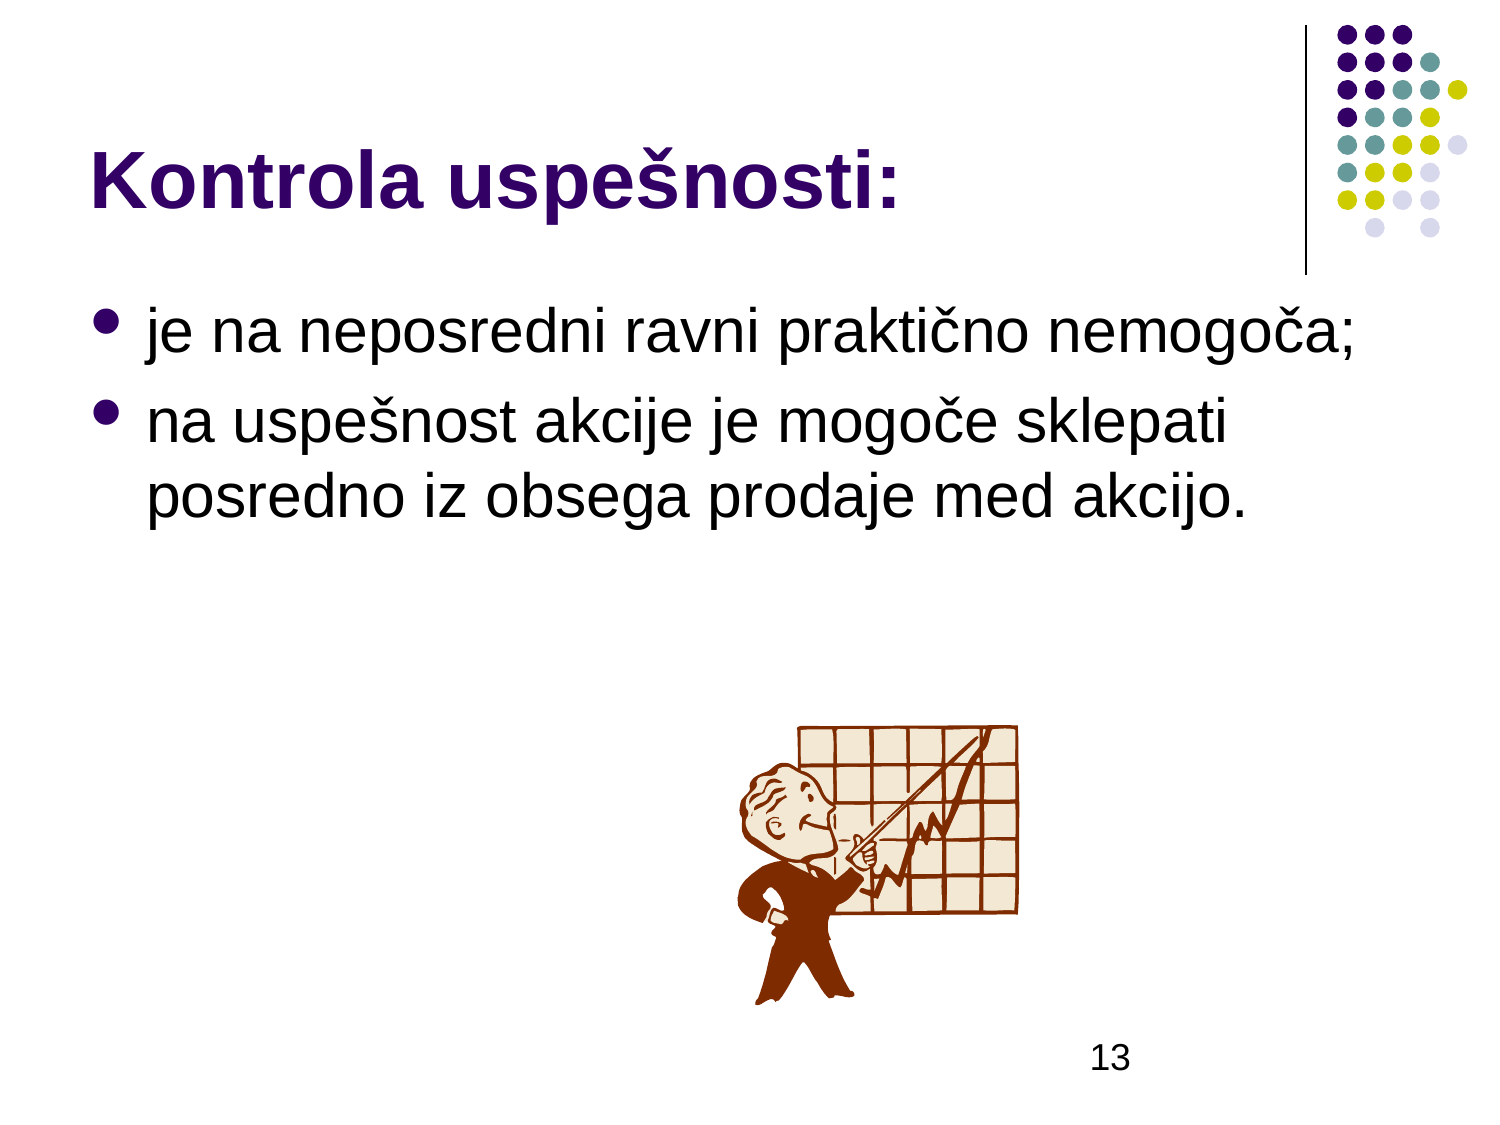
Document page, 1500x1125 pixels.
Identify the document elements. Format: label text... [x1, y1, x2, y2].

picture [737, 725, 1020, 1007]
title Kontrola uspešnosti: [74, 20, 1313, 233]
list je na neposredni ravni praktično nemogoča; na uspešnost akcije je mogoče sklepati posredno iz obsega prodaje med akcijo. [75, 282, 1426, 1006]
